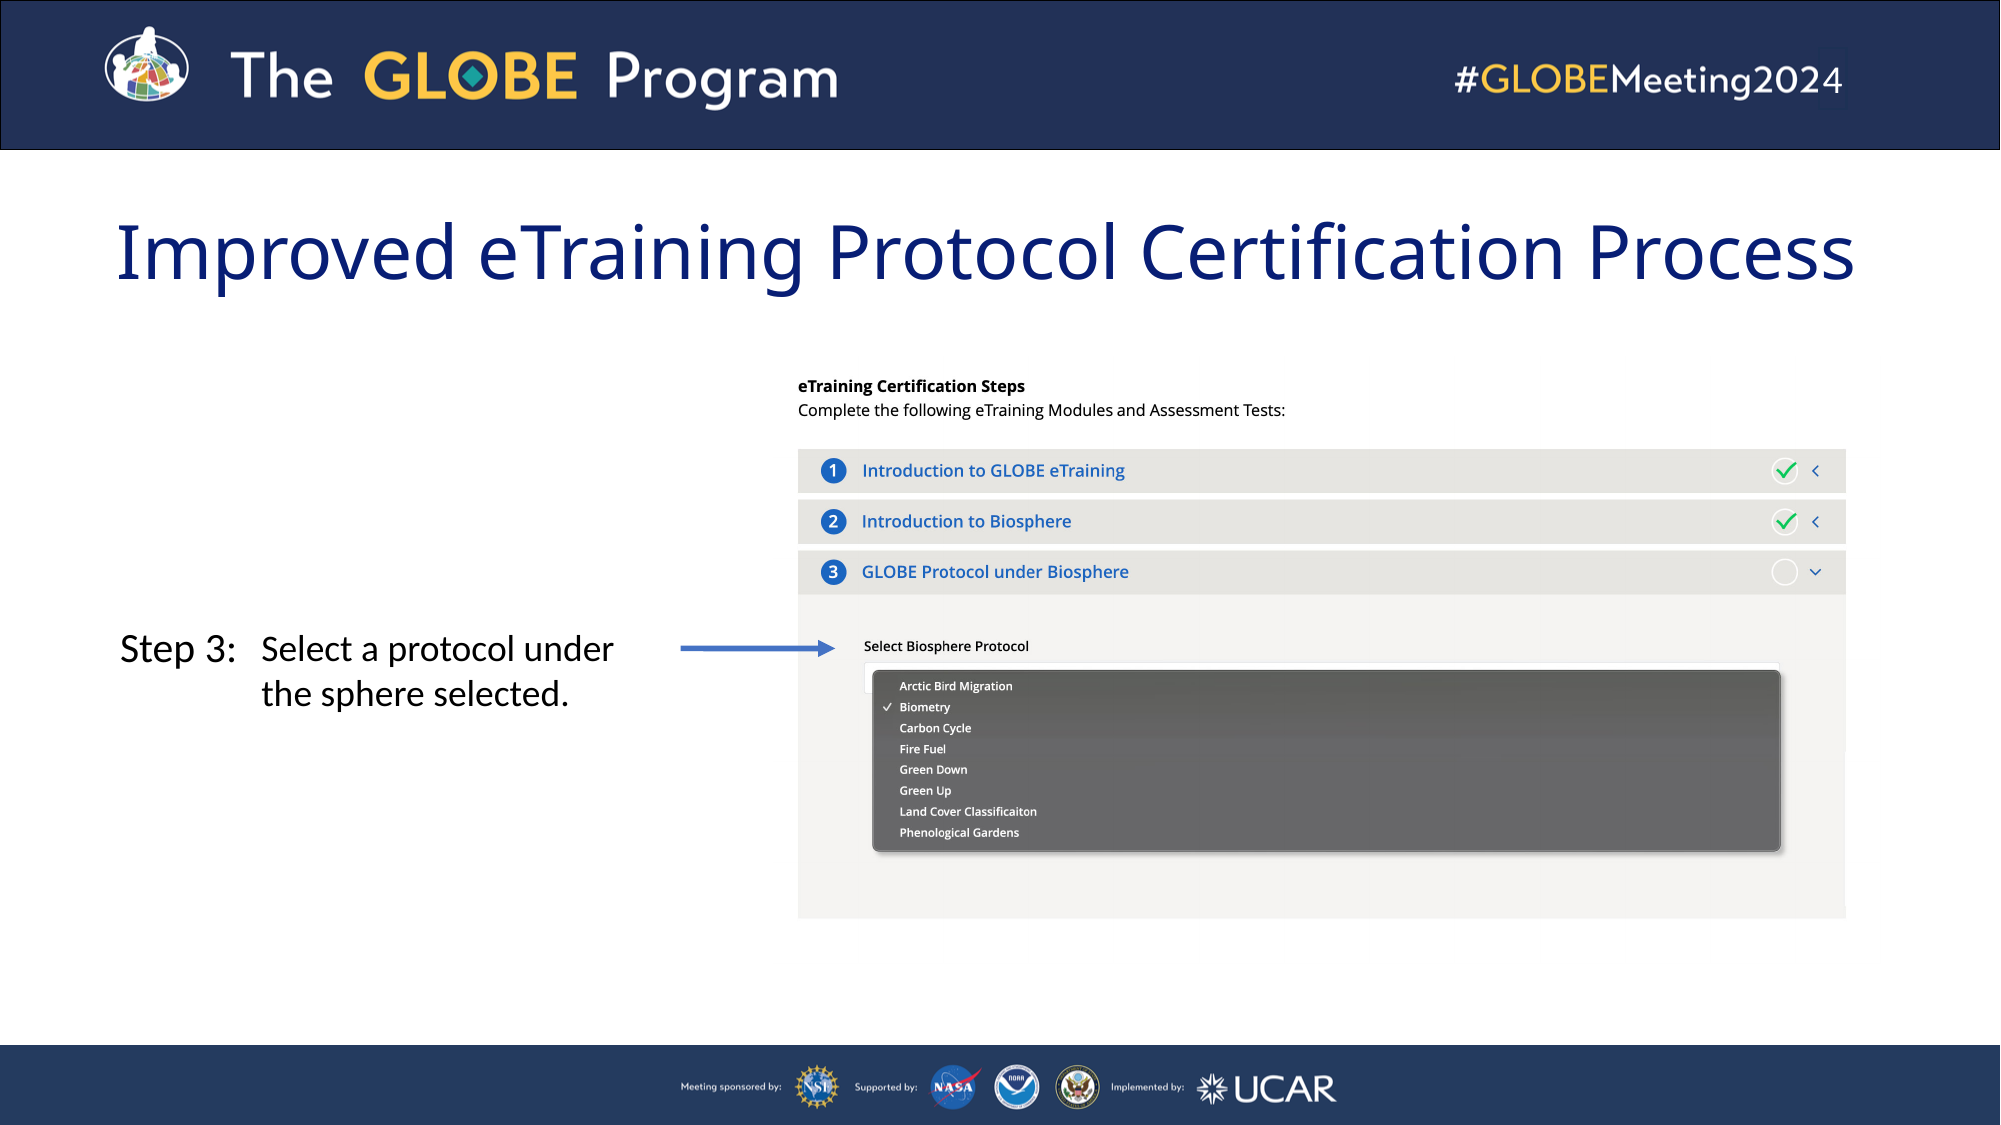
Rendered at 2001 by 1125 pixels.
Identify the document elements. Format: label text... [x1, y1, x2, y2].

text_box Improved eTraining Protocol Certification Process [101, 216, 1927, 303]
picture [0, 1045, 2000, 1125]
picture [1, 1, 1999, 149]
text_box Select a protocol under the sphere selected. [246, 616, 671, 722]
picture [773, 356, 1881, 964]
text_box Step 3: [105, 613, 260, 679]
